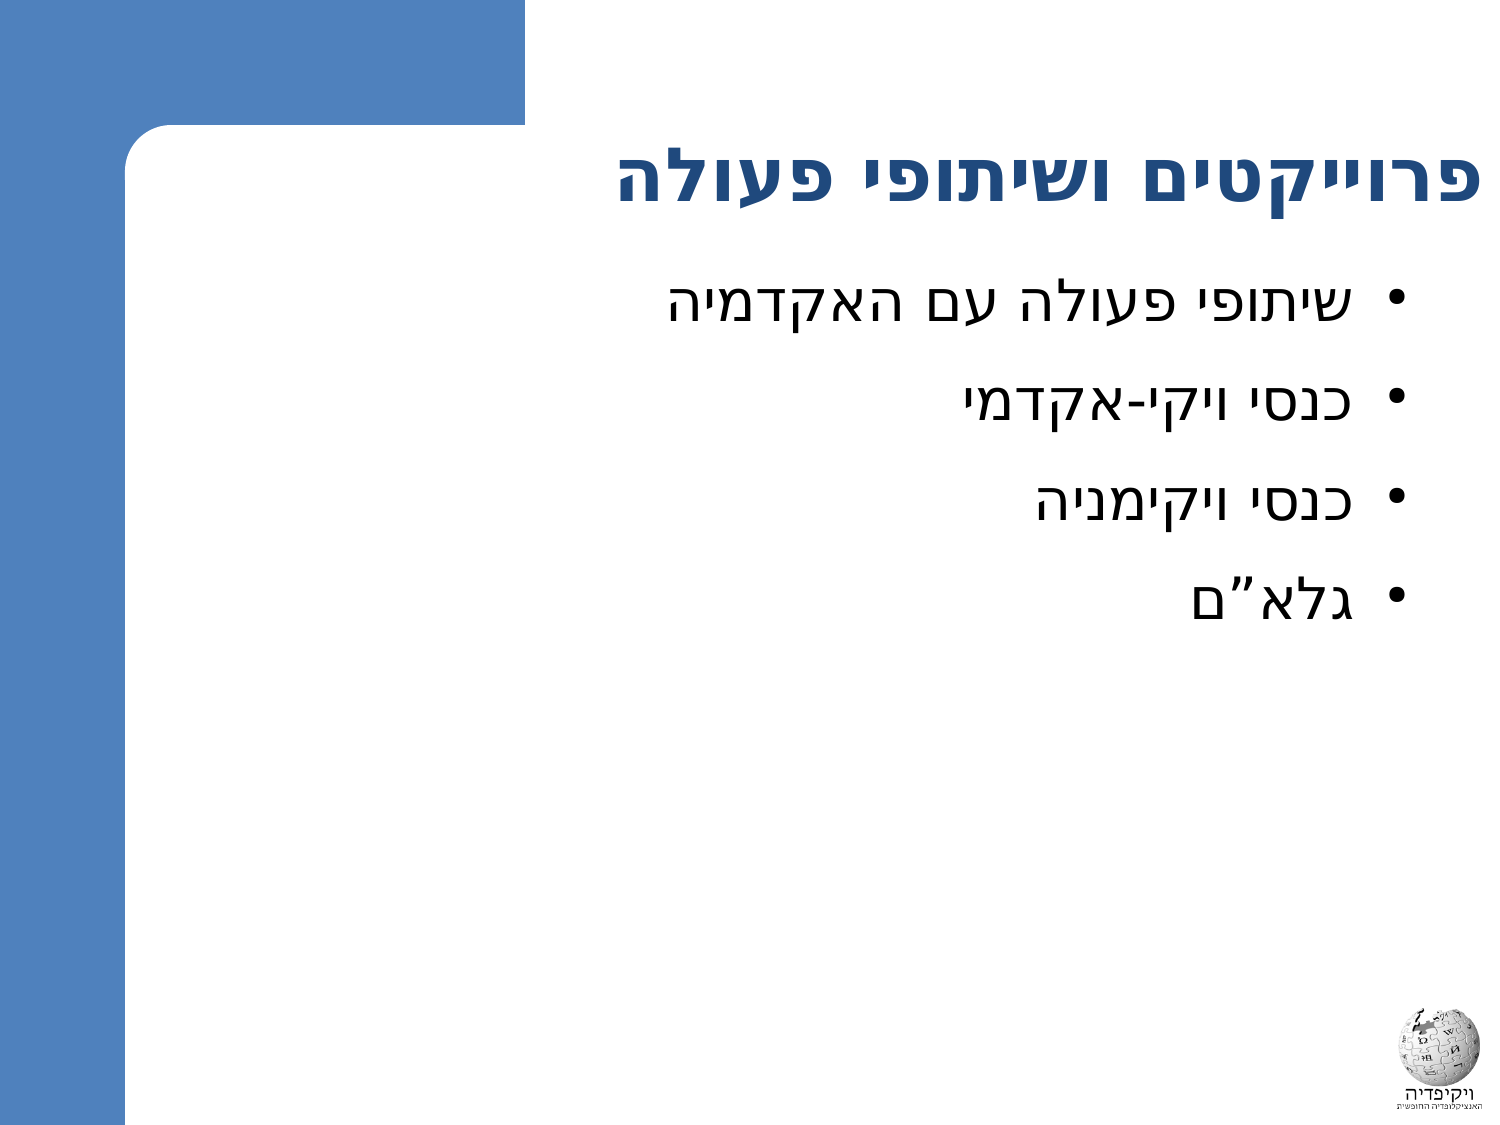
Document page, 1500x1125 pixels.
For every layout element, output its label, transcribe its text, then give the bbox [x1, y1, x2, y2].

list שיתופי פעולה עם האקדמיה כנסי ויקי-אקדמי כנסי ויקימניה גלא”ם [75, 263, 1425, 1006]
title פרוייקטים ושיתופי פעולה [187, 37, 1500, 225]
picture [1394, 1007, 1484, 1110]
